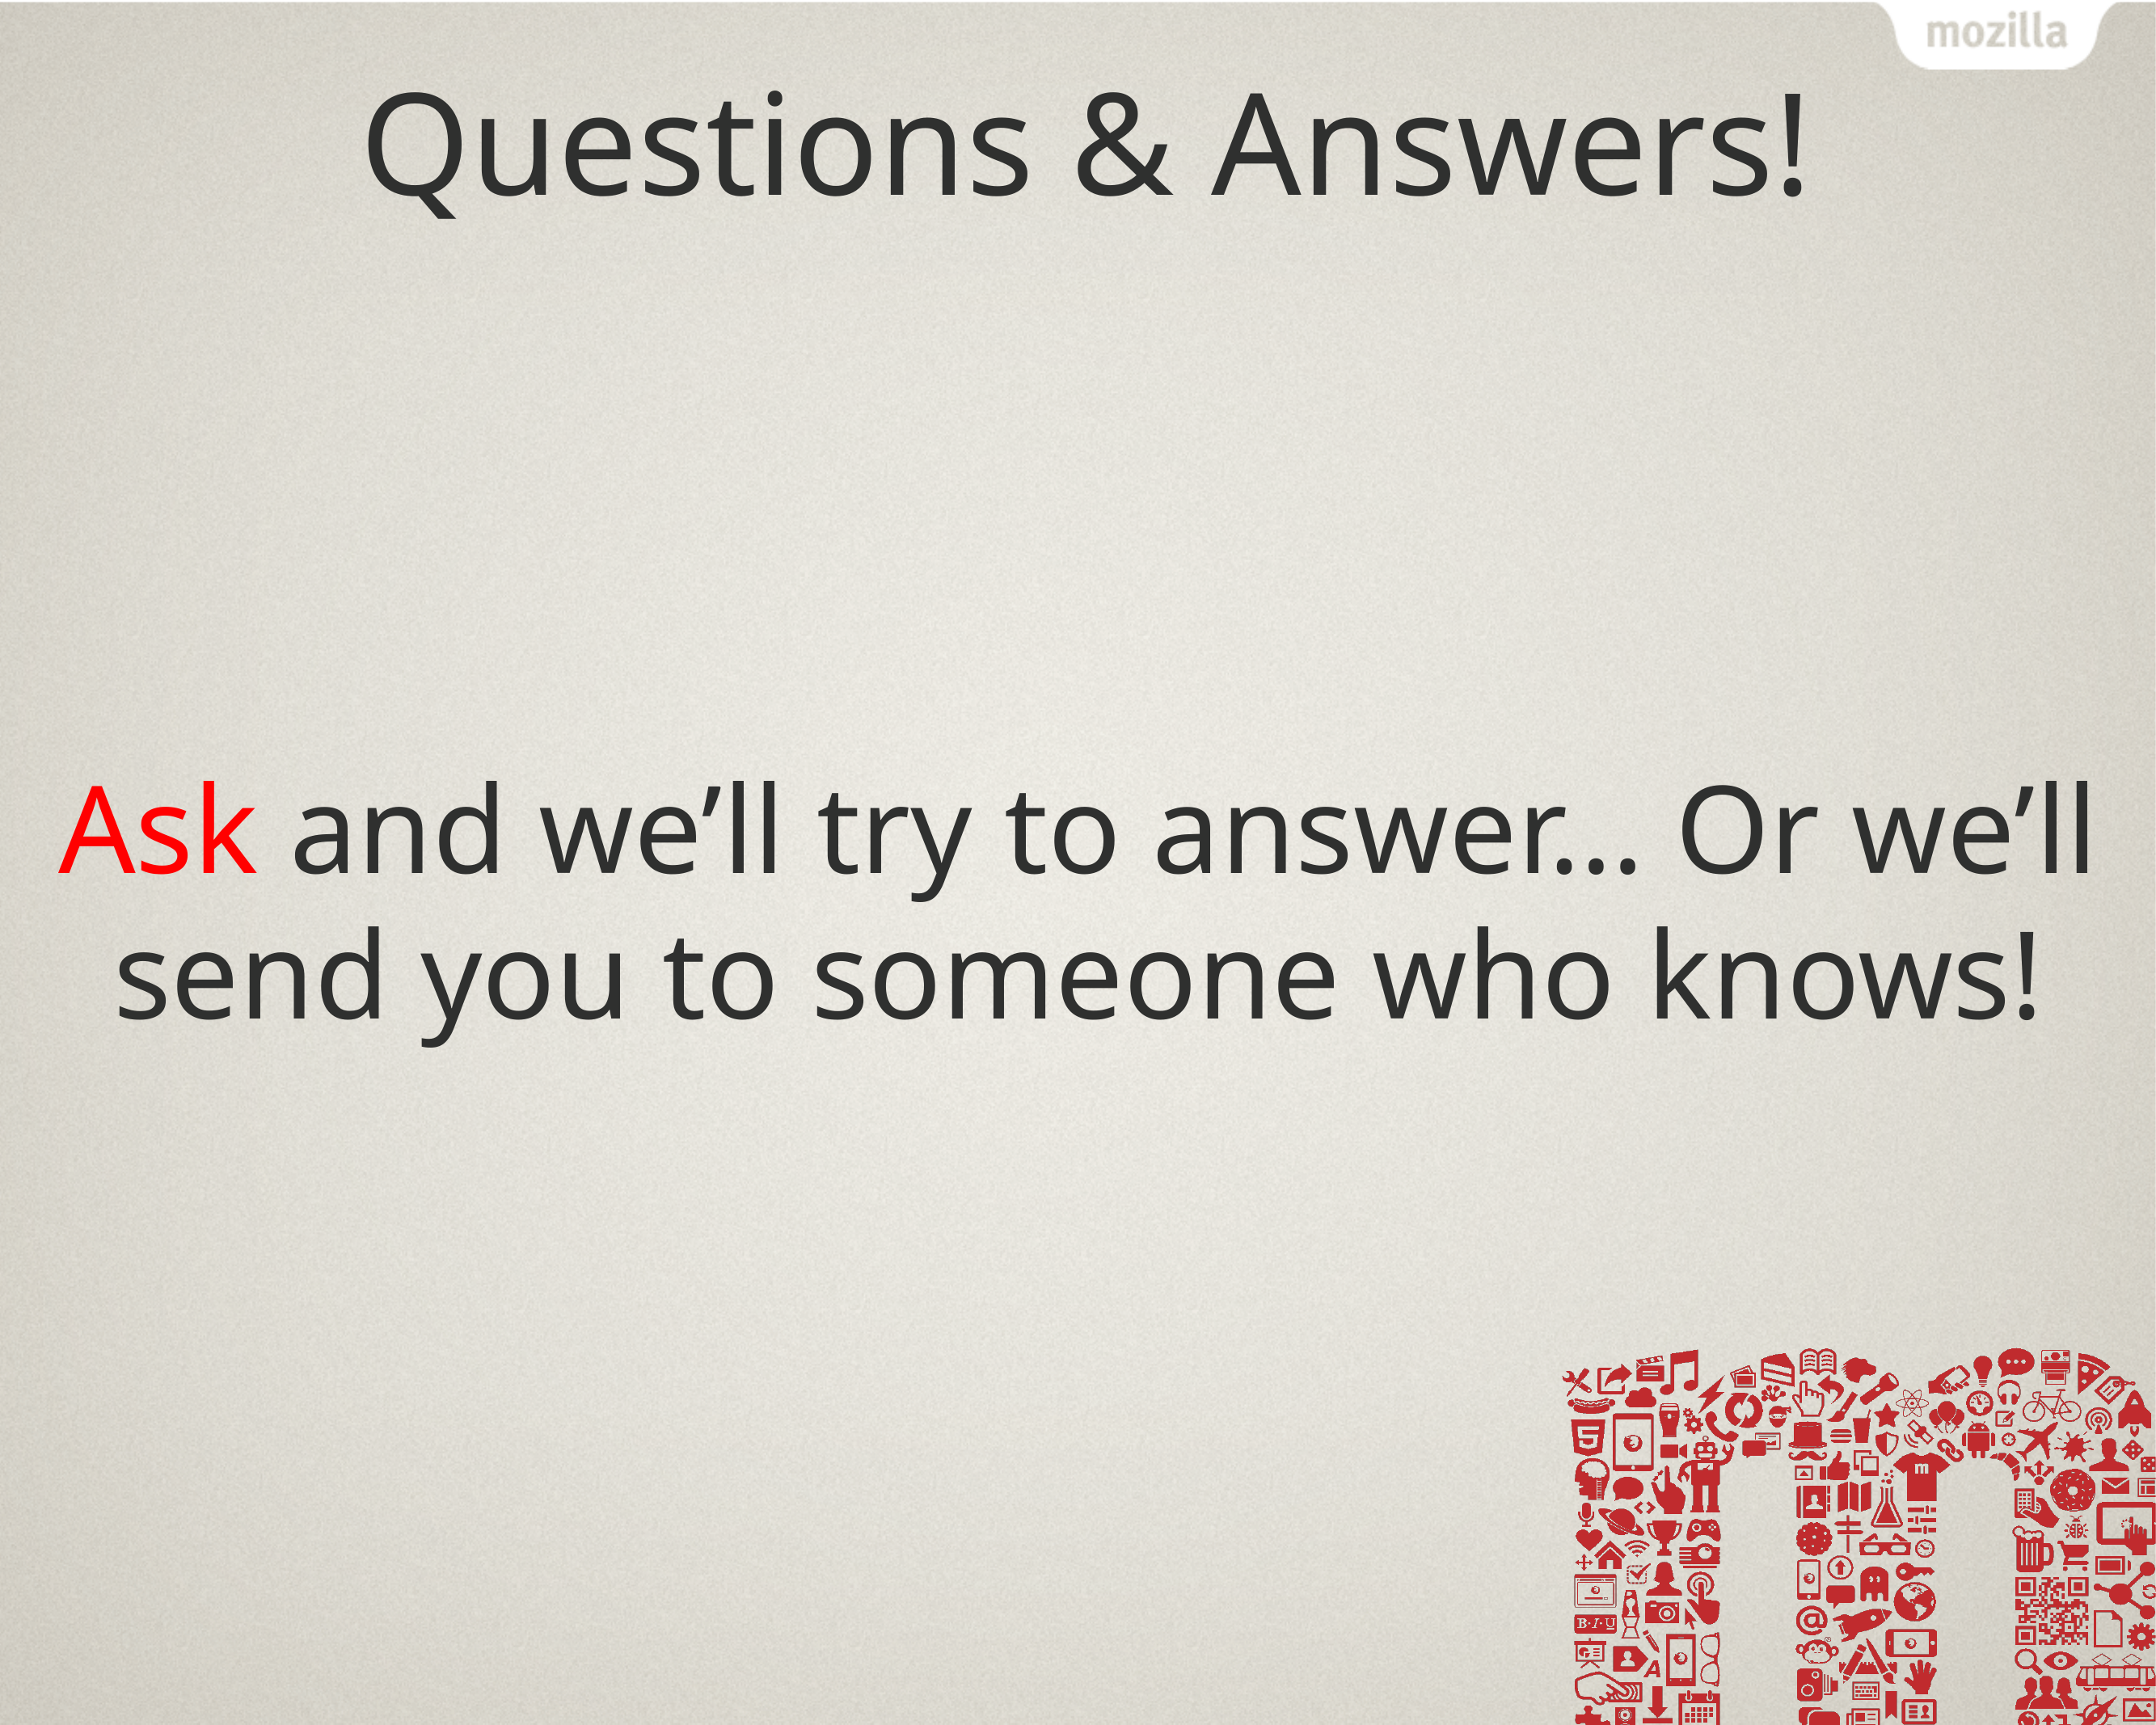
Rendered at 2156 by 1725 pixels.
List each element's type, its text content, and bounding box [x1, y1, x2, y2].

title Questions & Answers! [67, 3, 2106, 275]
picture [0, 0, 2156, 1725]
text_box Ask and we’ll try to answer… Or we’ll send you to someone who knows! [41, 587, 2116, 1208]
